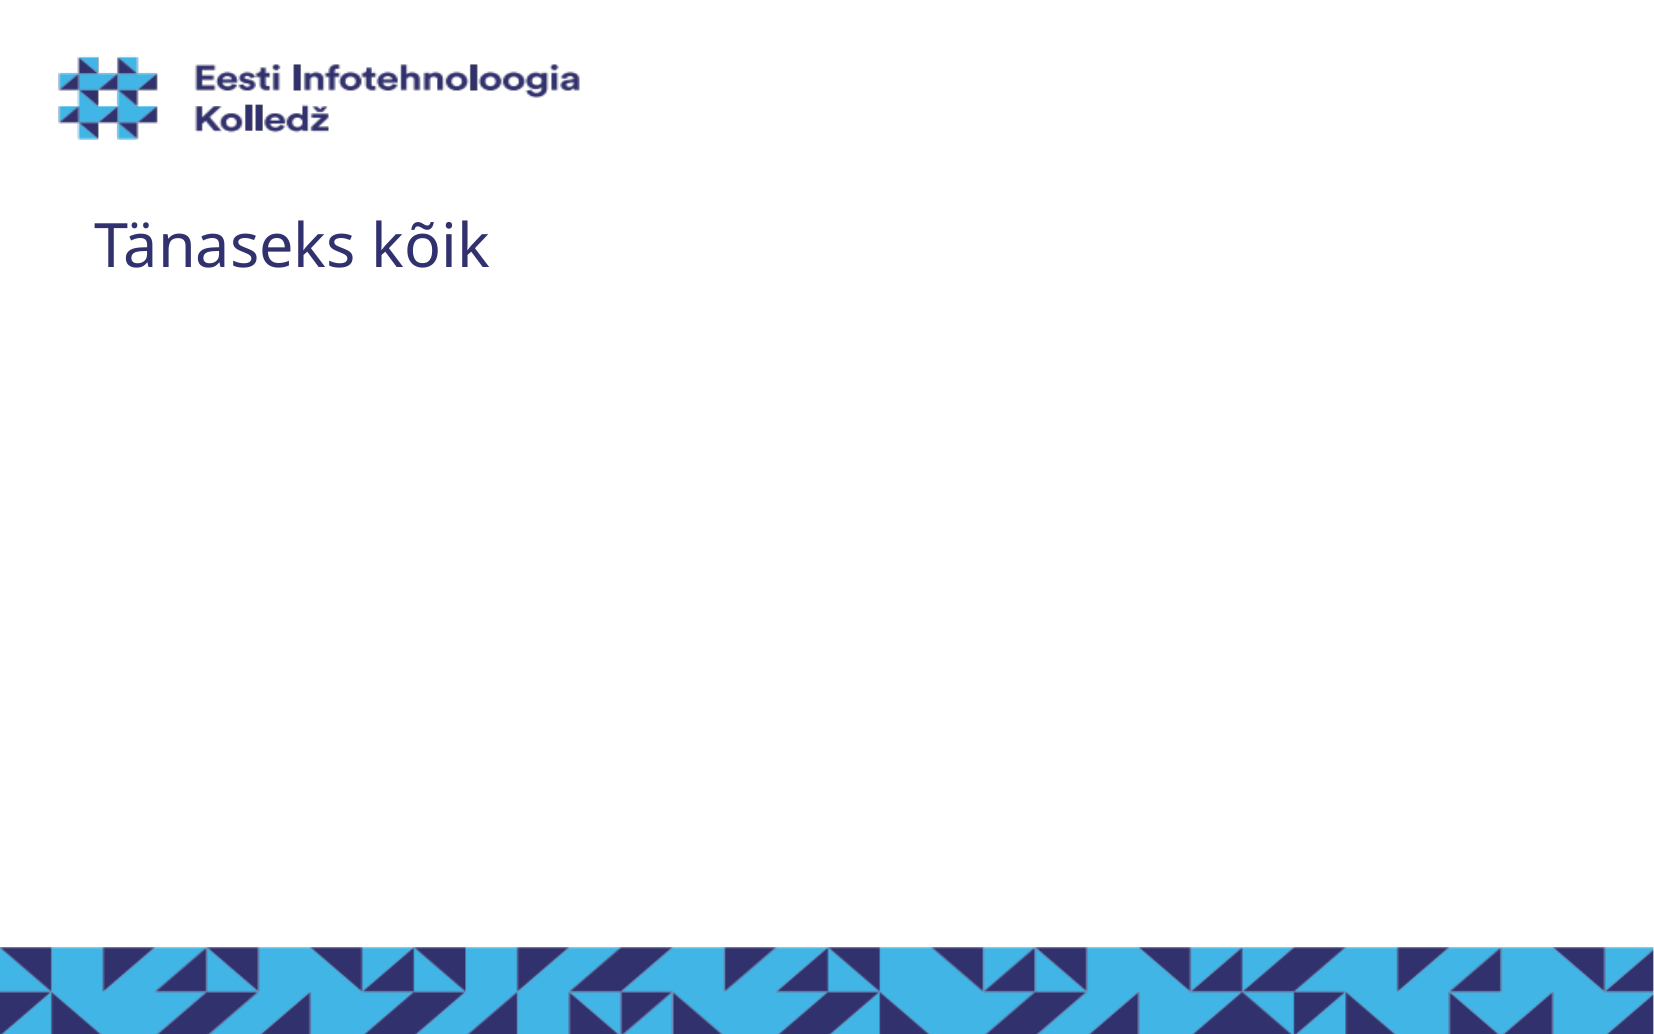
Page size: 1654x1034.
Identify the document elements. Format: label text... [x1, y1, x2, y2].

title Tänaseks kõik [94, 157, 1607, 330]
